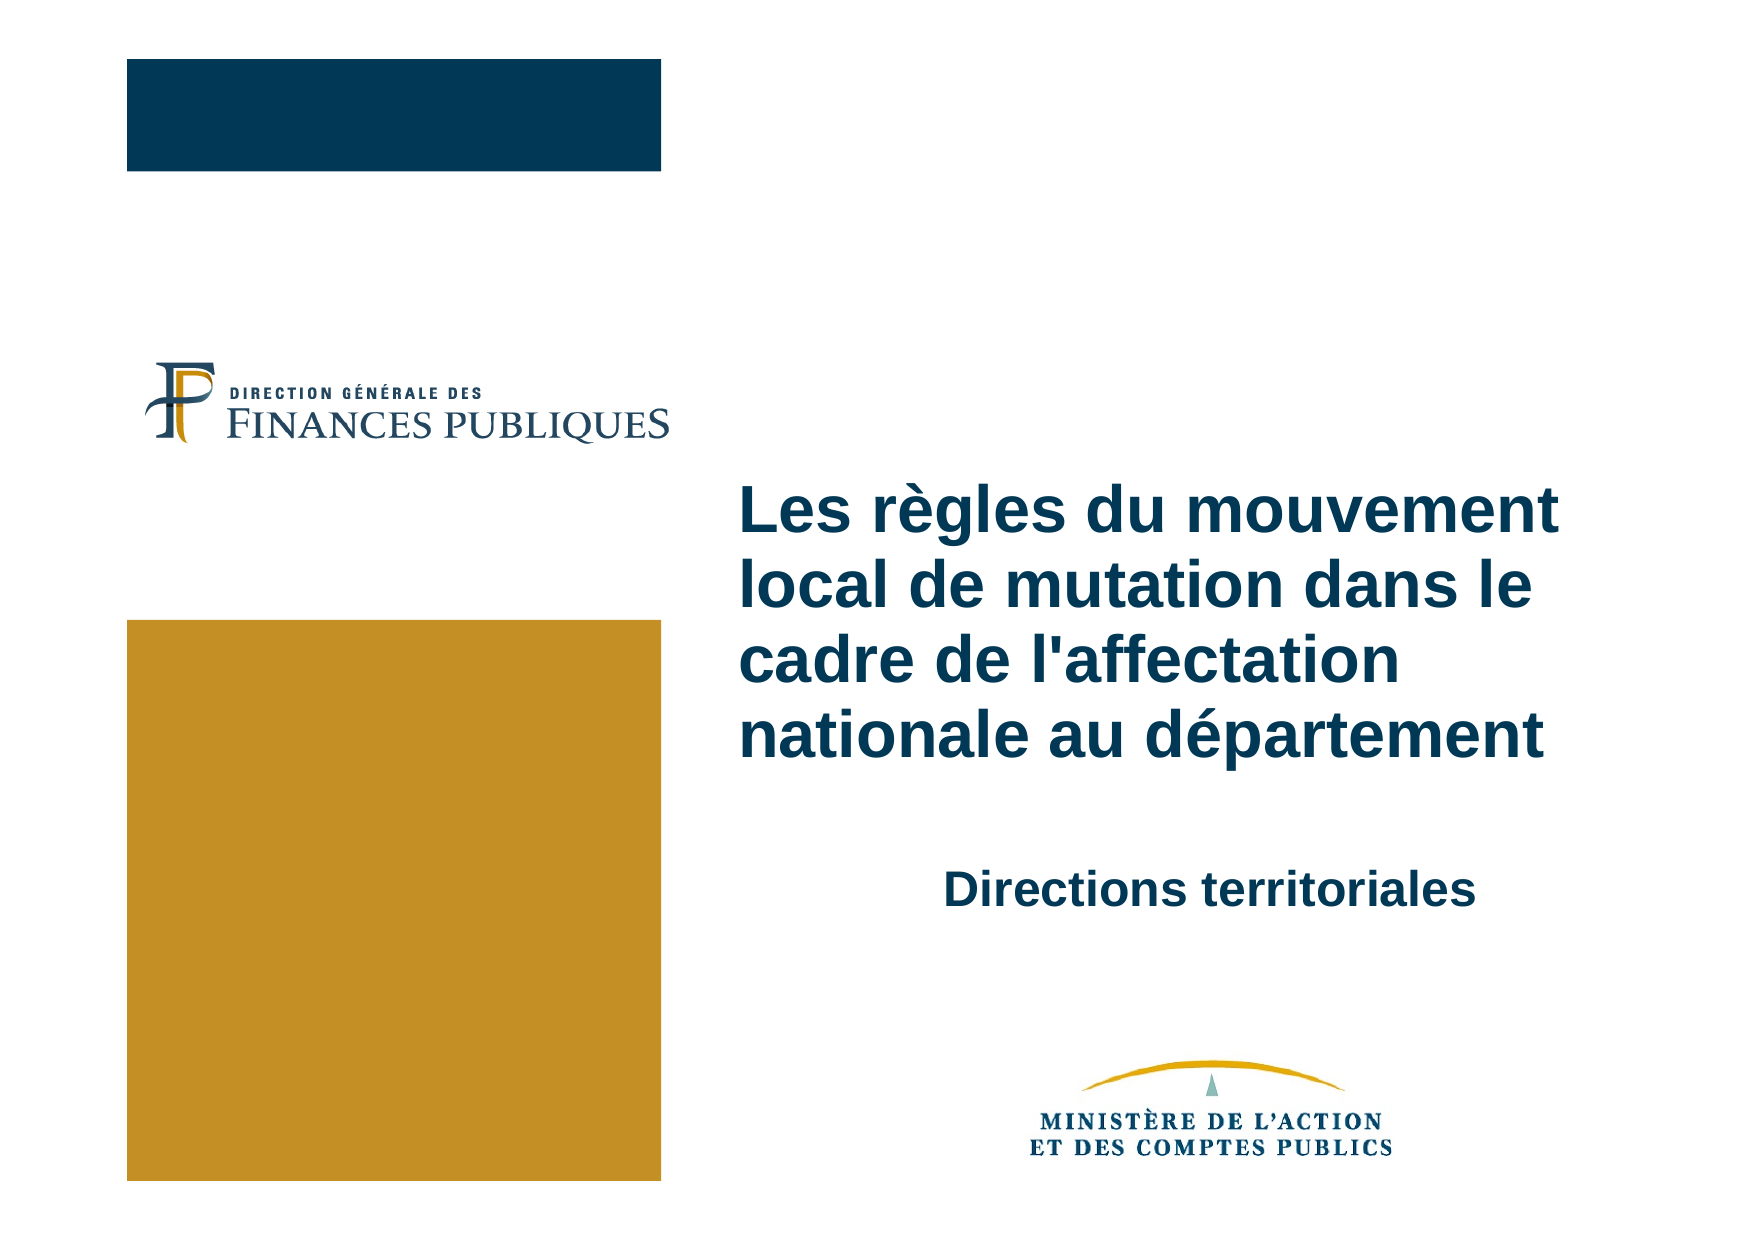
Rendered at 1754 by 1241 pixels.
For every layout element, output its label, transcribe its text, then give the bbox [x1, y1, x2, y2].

title Les règles du mouvement local de mutation dans le cadre de l'affectation nationale au département Directions territoriales [738, 472, 1695, 1241]
picture [1003, 1033, 1418, 1182]
picture [113, 333, 700, 473]
